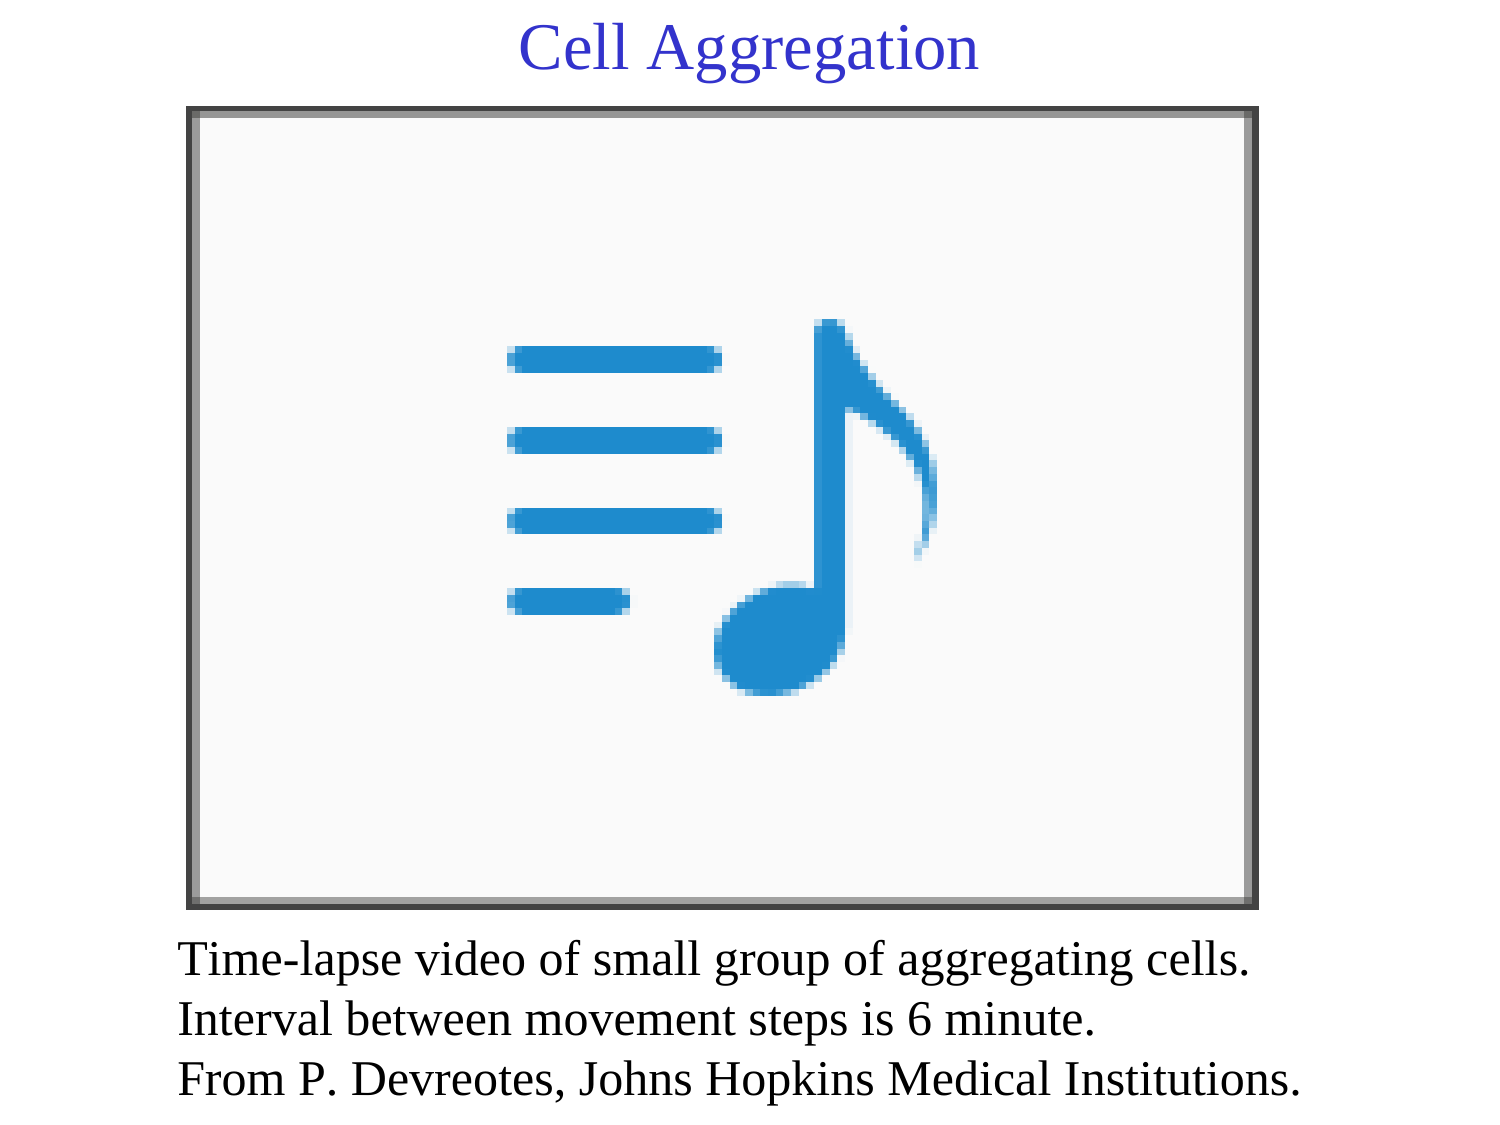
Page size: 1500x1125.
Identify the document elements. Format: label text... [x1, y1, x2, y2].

text_box Time-lapse video of small group of aggregating cells. Interval between movement steps is 6 minute. From P. Devreotes, Johns Hopkins Medical Institutions. [162, 917, 1318, 1125]
text_box [185, 104, 1261, 912]
title Cell Aggregation [112, 0, 1388, 138]
